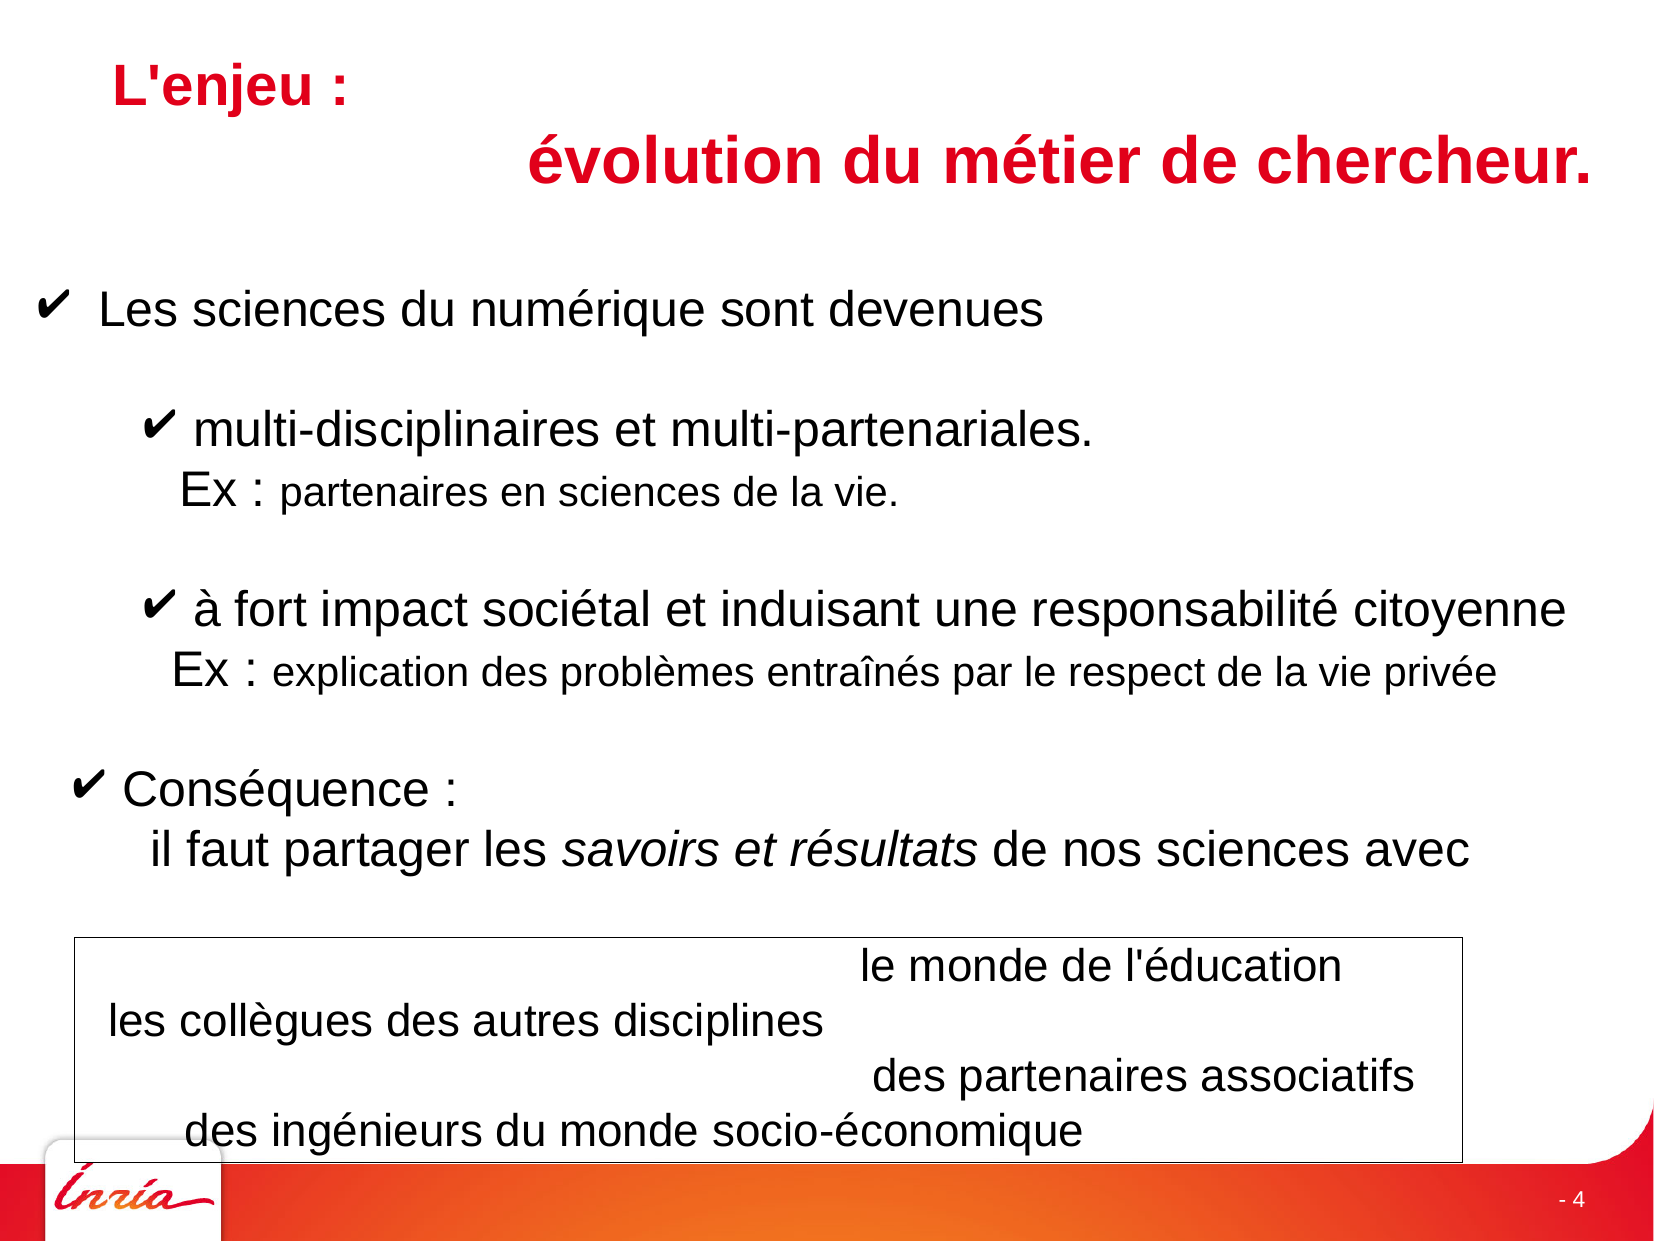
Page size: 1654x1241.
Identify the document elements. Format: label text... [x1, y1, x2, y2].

text_box Les sciences du numérique sont devenues multi-disciplinaires et multi-partenariales. Ex : partenaires en sciences de la vie. à fort impact sociétal et induisant une responsabilité citoyenne Ex : explication des problèmes entraînés par le respect de la vie privée Conséquence : il faut partager les savoirs et résultats de nos sciences avec le monde de l'éducation les collègues des autres disciplines des partenaires associatifs des ingénieurs du monde socio-économique [37, 216, 1613, 1192]
title L'enjeu : évolution du métier de chercheur. [112, 18, 1613, 216]
picture [0, 0, 1654, 1241]
slide_number - <number> [1558, 1173, 1654, 1223]
